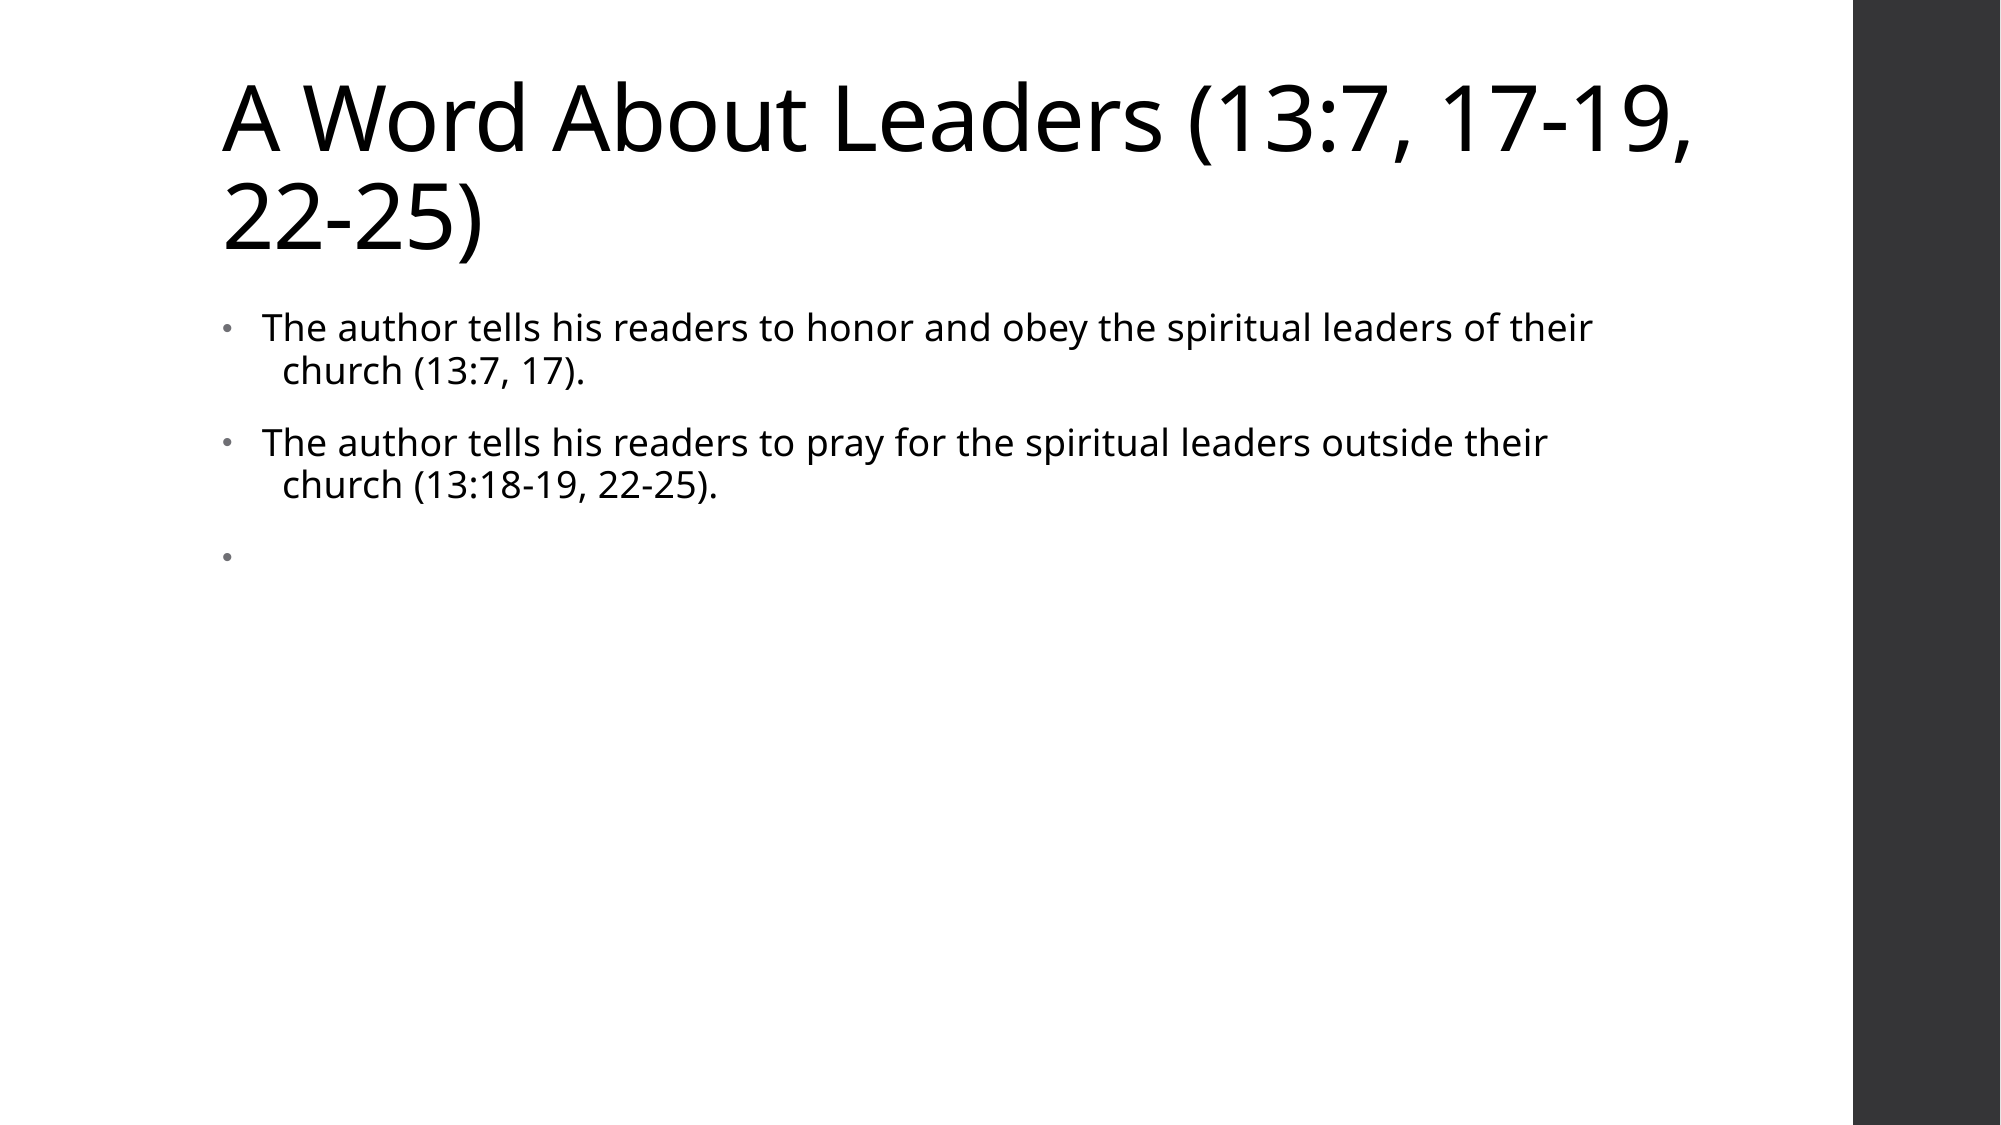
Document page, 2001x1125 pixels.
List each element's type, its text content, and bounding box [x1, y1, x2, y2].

title A Word About Leaders (13:7, 17-19, 22-25) [206, 60, 1797, 278]
list The author tells his readers to honor and obey the spiritual leaders of their church (13:7, 17). The author tells his readers to pray for the spiritual leaders outside their church (13:18-19, 22-25). [206, 299, 1617, 1014]
